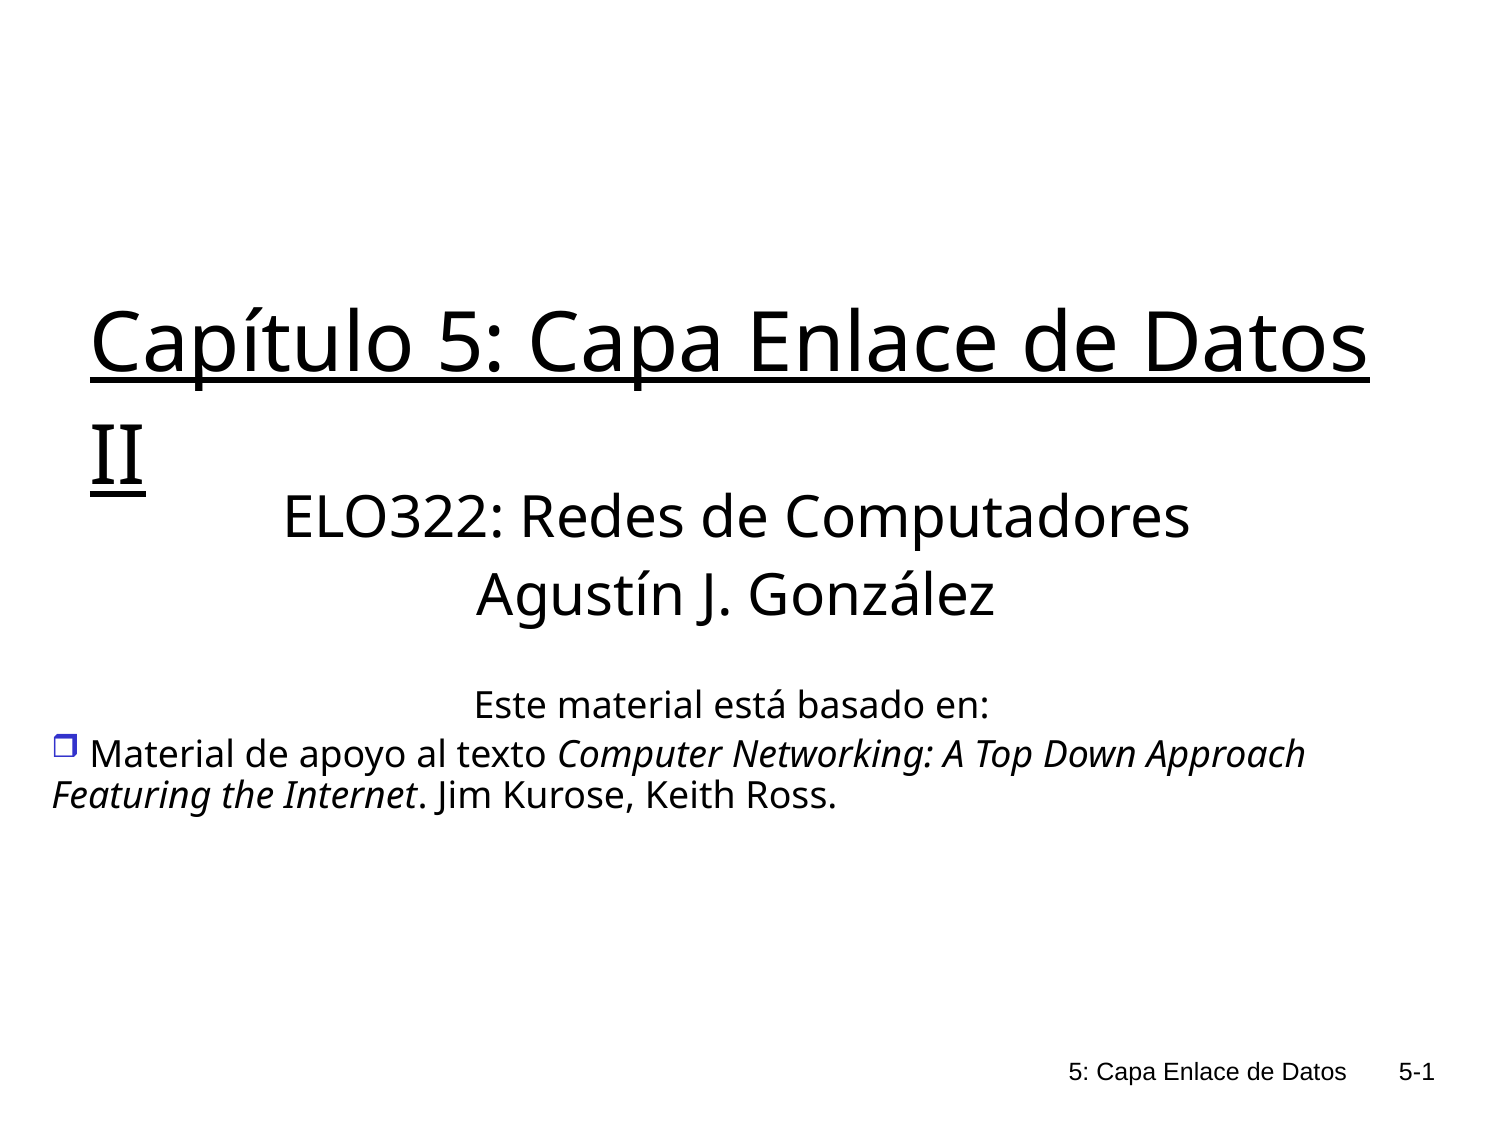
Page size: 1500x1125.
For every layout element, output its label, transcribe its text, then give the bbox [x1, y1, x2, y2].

title Capítulo 5: Capa Enlace de Datos II [75, 274, 1463, 517]
subtitle ELO322: Redes de Computadores Agustín J. González Este material está basado en: Material de apoyo al texto Computer Networking: A Top Down Approach Featuring the Internet. Jim Kurose, Keith Ross. [36, 479, 1437, 1038]
